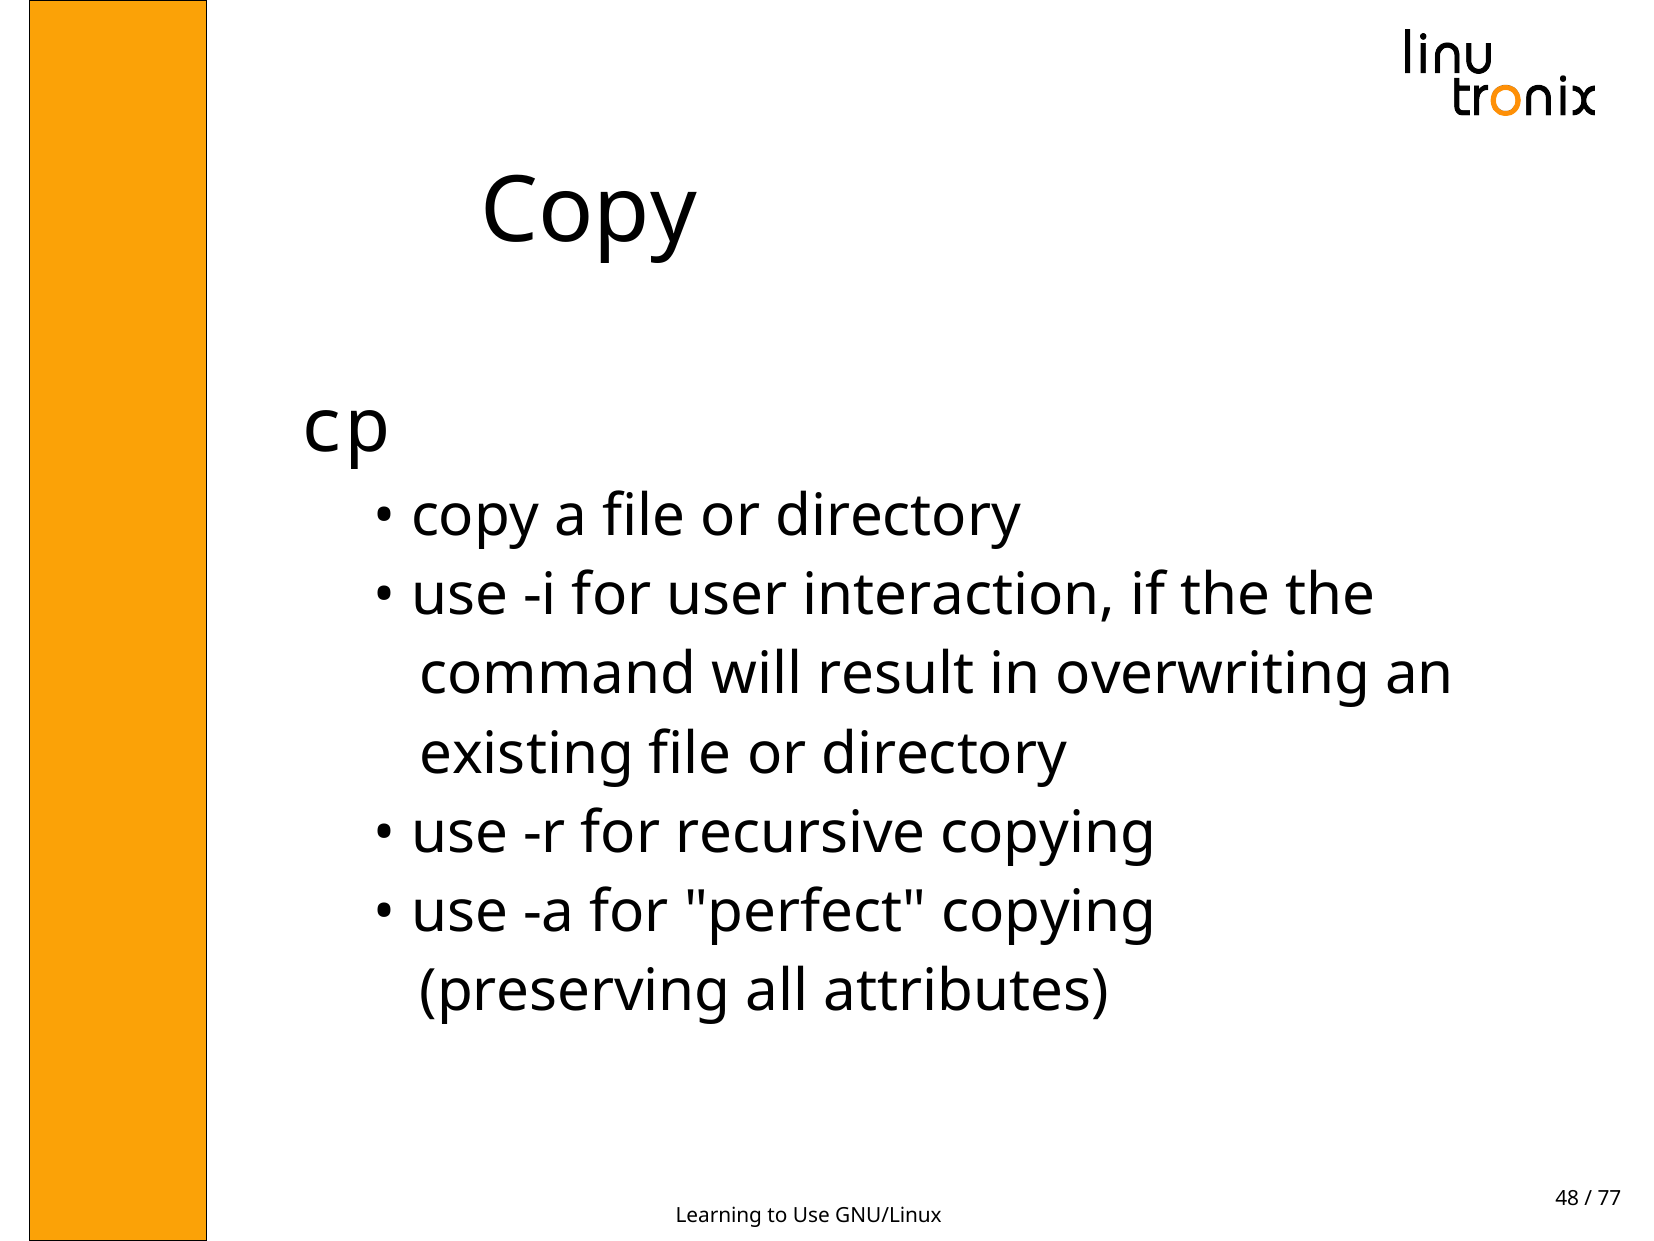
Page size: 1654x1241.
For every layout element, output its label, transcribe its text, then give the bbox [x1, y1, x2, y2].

text_box cp • copy a file or directory • use -i for user interaction, if the the command will result in overwriting an existing file or directory • use -r for recursive copying • use -a for "perfect" copying (preserving all attributes) [300, 370, 1584, 977]
picture [1405, 29, 1595, 116]
text_box Copy [480, 143, 714, 263]
